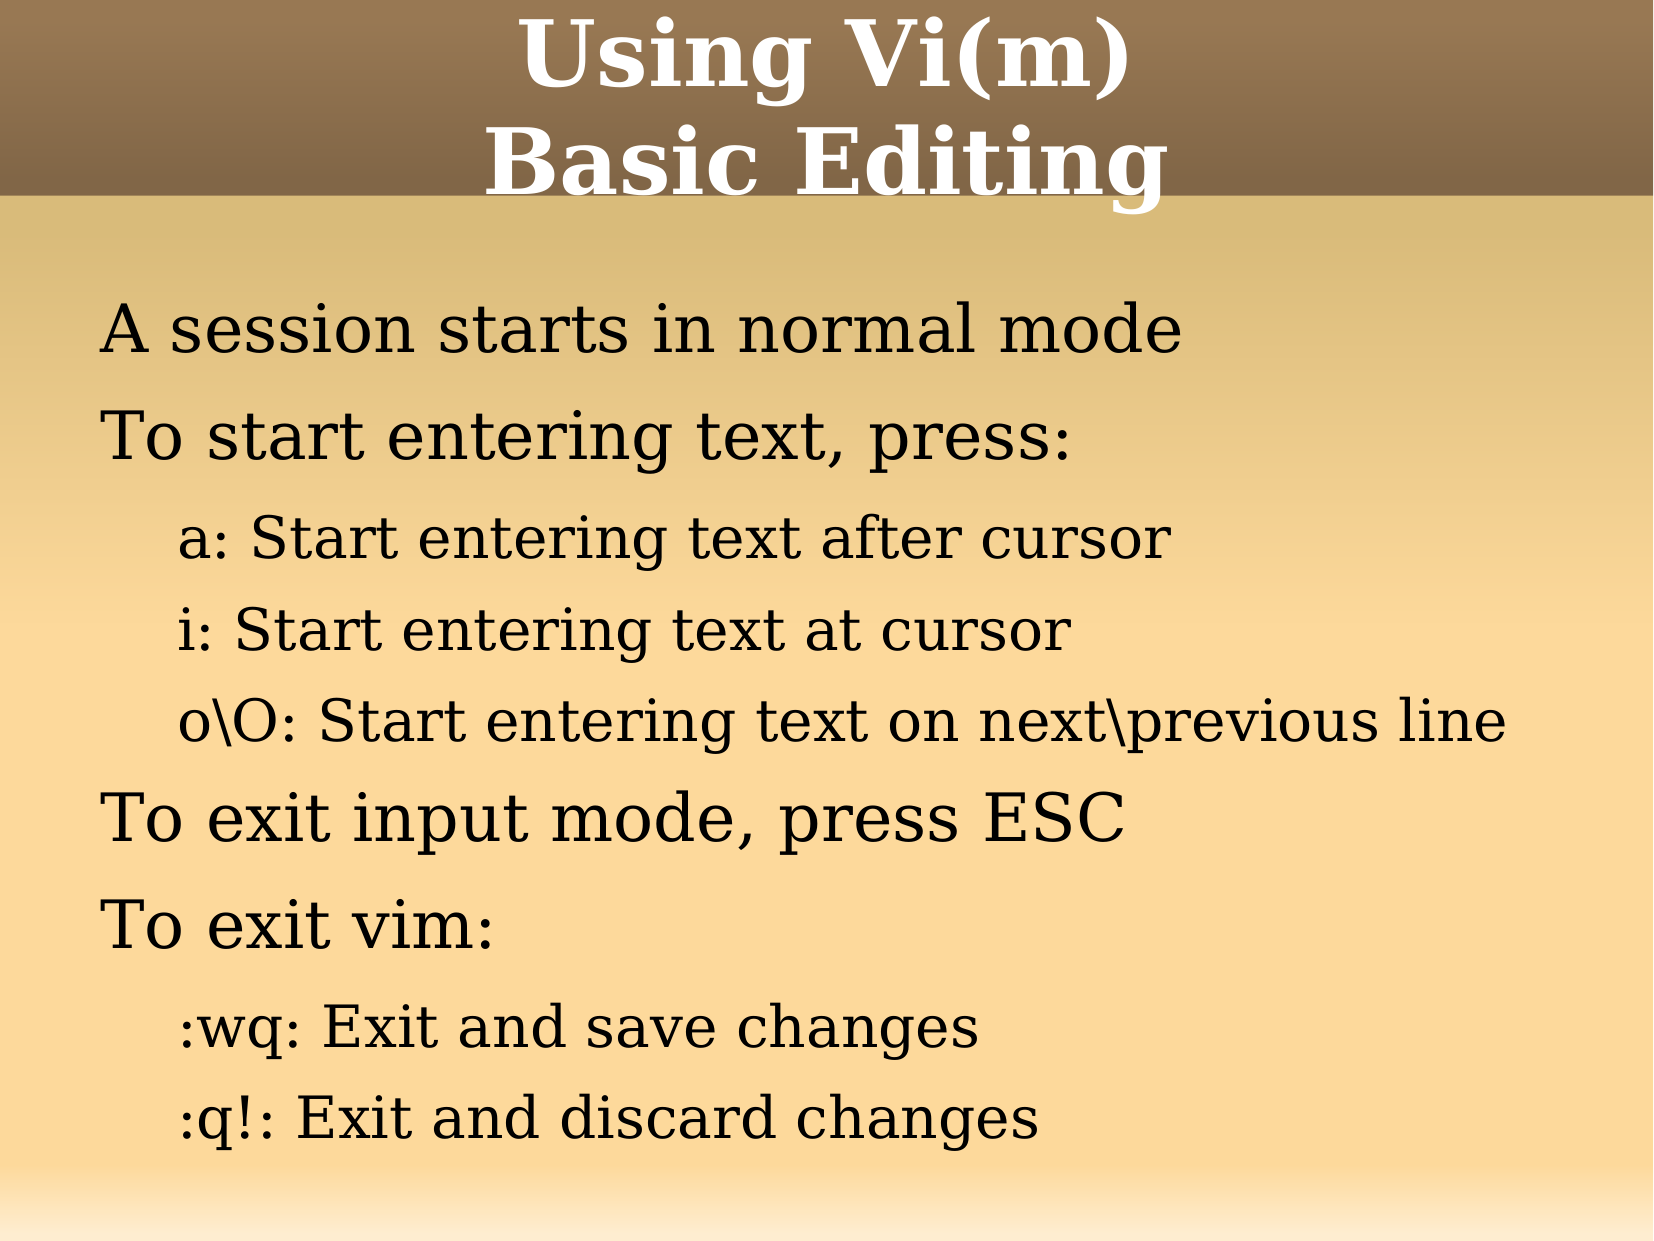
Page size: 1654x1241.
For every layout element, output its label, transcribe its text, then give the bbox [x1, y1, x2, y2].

title Using Vi(m) Basic Editing [82, 0, 1571, 217]
picture [0, 0, 1654, 1241]
list A session starts in normal mode To start entering text, press: a: Start entering text after cursor i: Start entering text at cursor o\O: Start entering text on next\previous line To exit input mode, press ESC To exit vim: :wq: Exit and save changes :q!: Exit and discard changes [82, 290, 1571, 1153]
